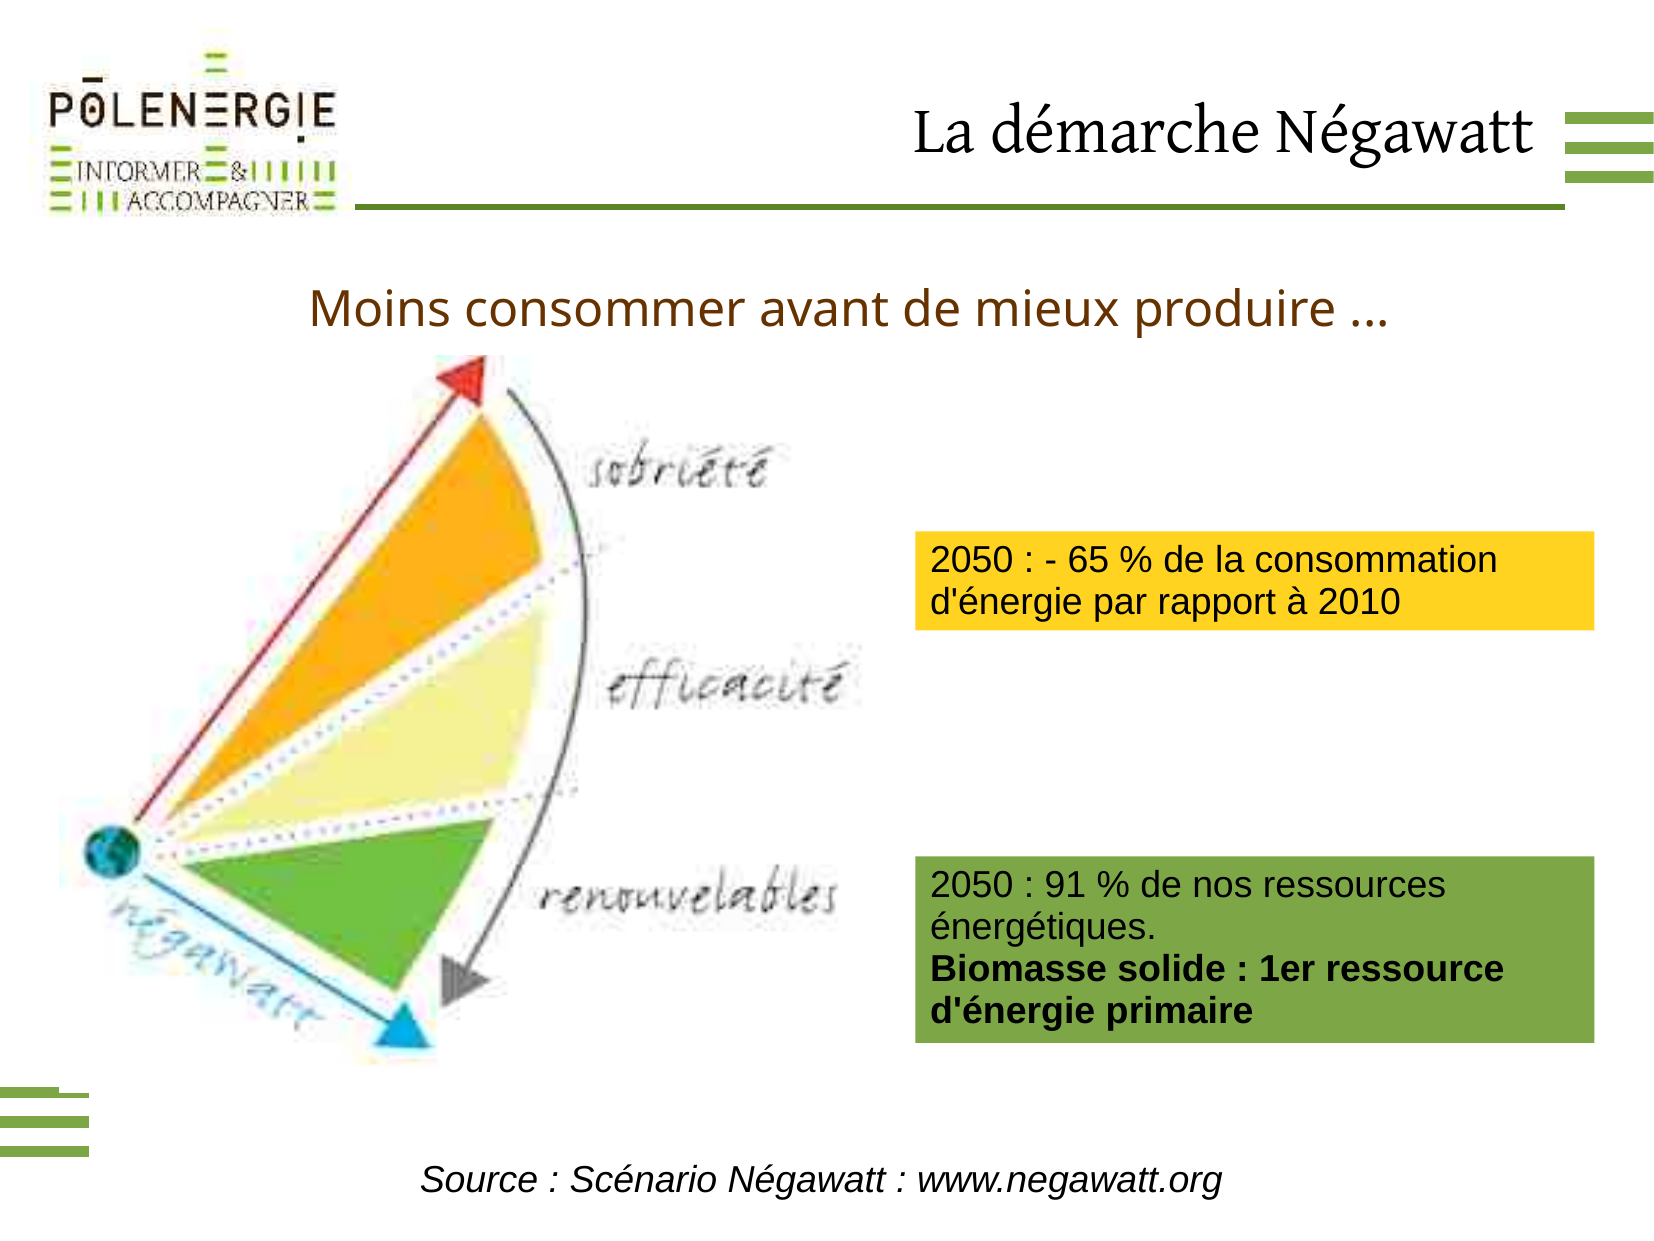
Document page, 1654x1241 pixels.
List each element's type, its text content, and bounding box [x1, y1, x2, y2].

picture [59, 355, 895, 1093]
text_box [103, 260, 1592, 1080]
title La démarche Négawatt [47, 36, 1536, 230]
text_box 2050 : 91 % de nos ressources énergétiques. Biomasse solide : 1er ressource d'énergie primaire [915, 856, 1595, 1043]
text_box 2050 : - 65 % de la consommation d'énergie par rapport à 2010 [915, 531, 1595, 631]
text_box Moins consommer avant de mieux produire ... [118, 265, 1581, 339]
text_box Source : Scénario Négawatt : www.negawatt.org [59, 1151, 1595, 1209]
picture [29, 29, 355, 237]
